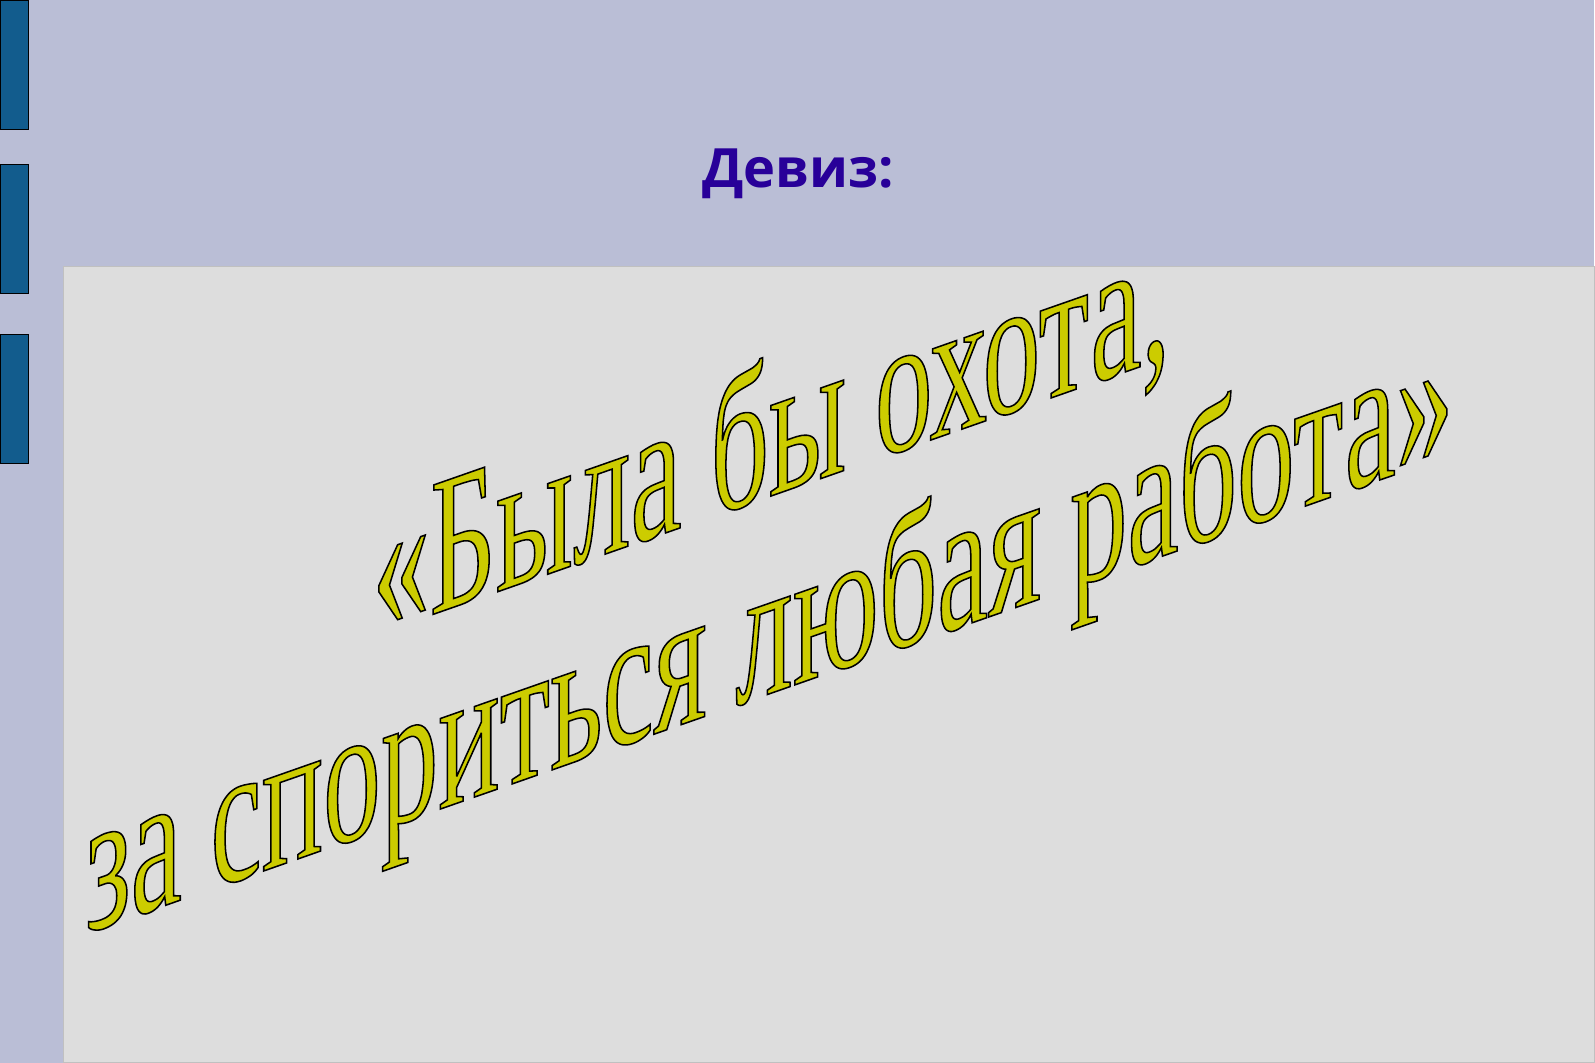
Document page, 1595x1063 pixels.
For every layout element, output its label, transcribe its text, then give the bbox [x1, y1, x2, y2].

text_box «Была бы охота, за спориться любая работа» [988, 508, 1040, 618]
text_box «Была бы охота, за спориться любая работа» [941, 532, 987, 632]
text_box «Была бы охота, за спориться любая работа» [382, 724, 434, 872]
text_box «Была бы охота, за спориться любая работа» [433, 467, 490, 615]
text_box «Была бы охота, за спориться любая работа» [653, 625, 705, 735]
text_box «Была бы охота, за спориться любая работа» [1145, 340, 1164, 396]
text_box «Была бы охота, за спориться любая работа» [879, 355, 929, 453]
text_box «Была бы охота, за спориться любая работа» [1131, 465, 1178, 565]
title Девиз: [117, 85, 1479, 249]
text_box «Была бы охота, за спориться любая работа» [501, 680, 549, 784]
text_box «Была бы охота, за спориться любая работа» [378, 543, 403, 620]
text_box «Была бы охота, за спориться любая работа» [987, 317, 1036, 416]
text_box «Была бы охота, за спориться любая работа» [327, 745, 377, 844]
text_box «Была бы охота, за спориться любая работа» [884, 496, 933, 649]
text_box «Была бы охота, за спориться любая работа» [401, 535, 426, 612]
text_box «Была бы охота, за спориться любая работа» [736, 595, 791, 706]
text_box «Была бы охота, за спориться любая работа» [1183, 390, 1233, 544]
text_box «Была бы охота, за спориться любая работа» [497, 492, 545, 592]
text_box «Была бы охота, за спориться любая работа» [574, 455, 628, 566]
text_box «Была бы охота, за спориться любая работа» [715, 357, 765, 511]
text_box «Была бы охота, за спориться любая работа» [440, 698, 498, 810]
text_box «Была бы охота, за спориться любая работа» [794, 571, 875, 685]
text_box «Была бы охота, за спориться любая работа» [1241, 425, 1291, 524]
text_box «Была бы охота, за спориться любая работа» [1348, 389, 1395, 489]
text_box «Была бы охота, за спориться любая работа» [1400, 389, 1424, 466]
text_box «Была бы охота, за спориться любая работа» [634, 442, 681, 542]
text_box «Была бы охота, за спориться любая работа» [1040, 294, 1088, 398]
text_box «Была бы охота, за спориться любая работа» [930, 331, 986, 441]
text_box «Была бы охота, за спориться любая работа» [1094, 281, 1141, 381]
text_box «Была бы охота, за спориться любая работа» [88, 831, 127, 931]
text_box «Была бы охота, за спориться любая работа» [547, 475, 571, 575]
text_box «Была бы охота, за спориться любая работа» [770, 397, 818, 497]
text_box «Была бы охота, за спориться любая работа» [606, 646, 651, 745]
text_box «Была бы охота, за спориться любая работа» [214, 783, 259, 883]
text_box «Была бы охота, за спориться любая работа» [1294, 402, 1342, 507]
text_box «Была бы охота, за спориться любая работа» [1423, 381, 1447, 458]
text_box «Была бы охота, за спориться любая работа» [263, 760, 321, 871]
text_box «Была бы охота, за спориться любая работа» [134, 814, 181, 914]
text_box «Была бы охота, за спориться любая работа» [552, 671, 600, 770]
text_box «Была бы охота, за спориться любая работа» [1071, 483, 1123, 630]
text_box «Была бы охота, за спориться любая работа» [820, 380, 844, 479]
